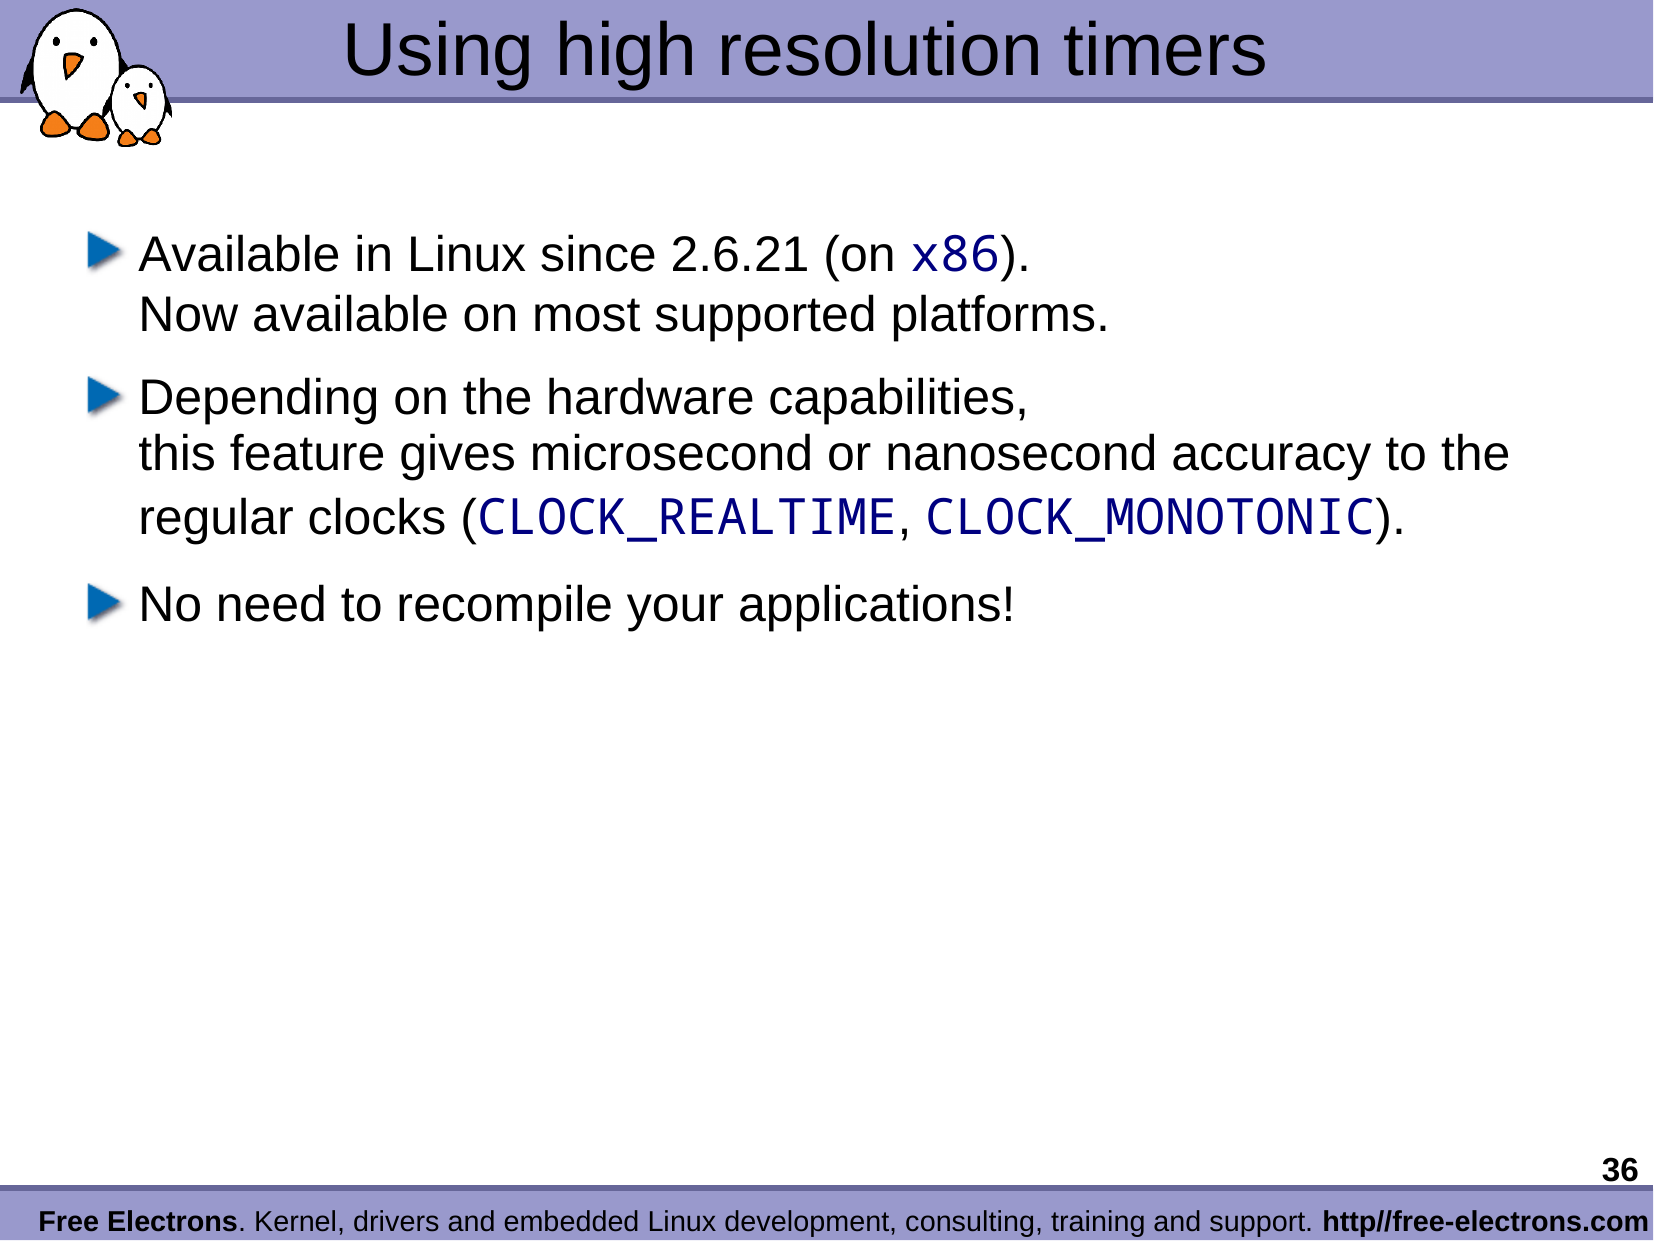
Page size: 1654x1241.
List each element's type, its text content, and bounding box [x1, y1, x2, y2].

title Using high resolution timers [60, 0, 1551, 100]
list Available in Linux since 2.6.21 (on x86). Now available on most supported platforms. Depending on the hardware capabilities, this feature gives microsecond or nanosecond accuracy to the regular clocks (CLOCK_REALTIME, CLOCK_MONOTONIC). No need to recompile your applications! [67, 218, 1567, 1069]
picture [20, 8, 172, 147]
